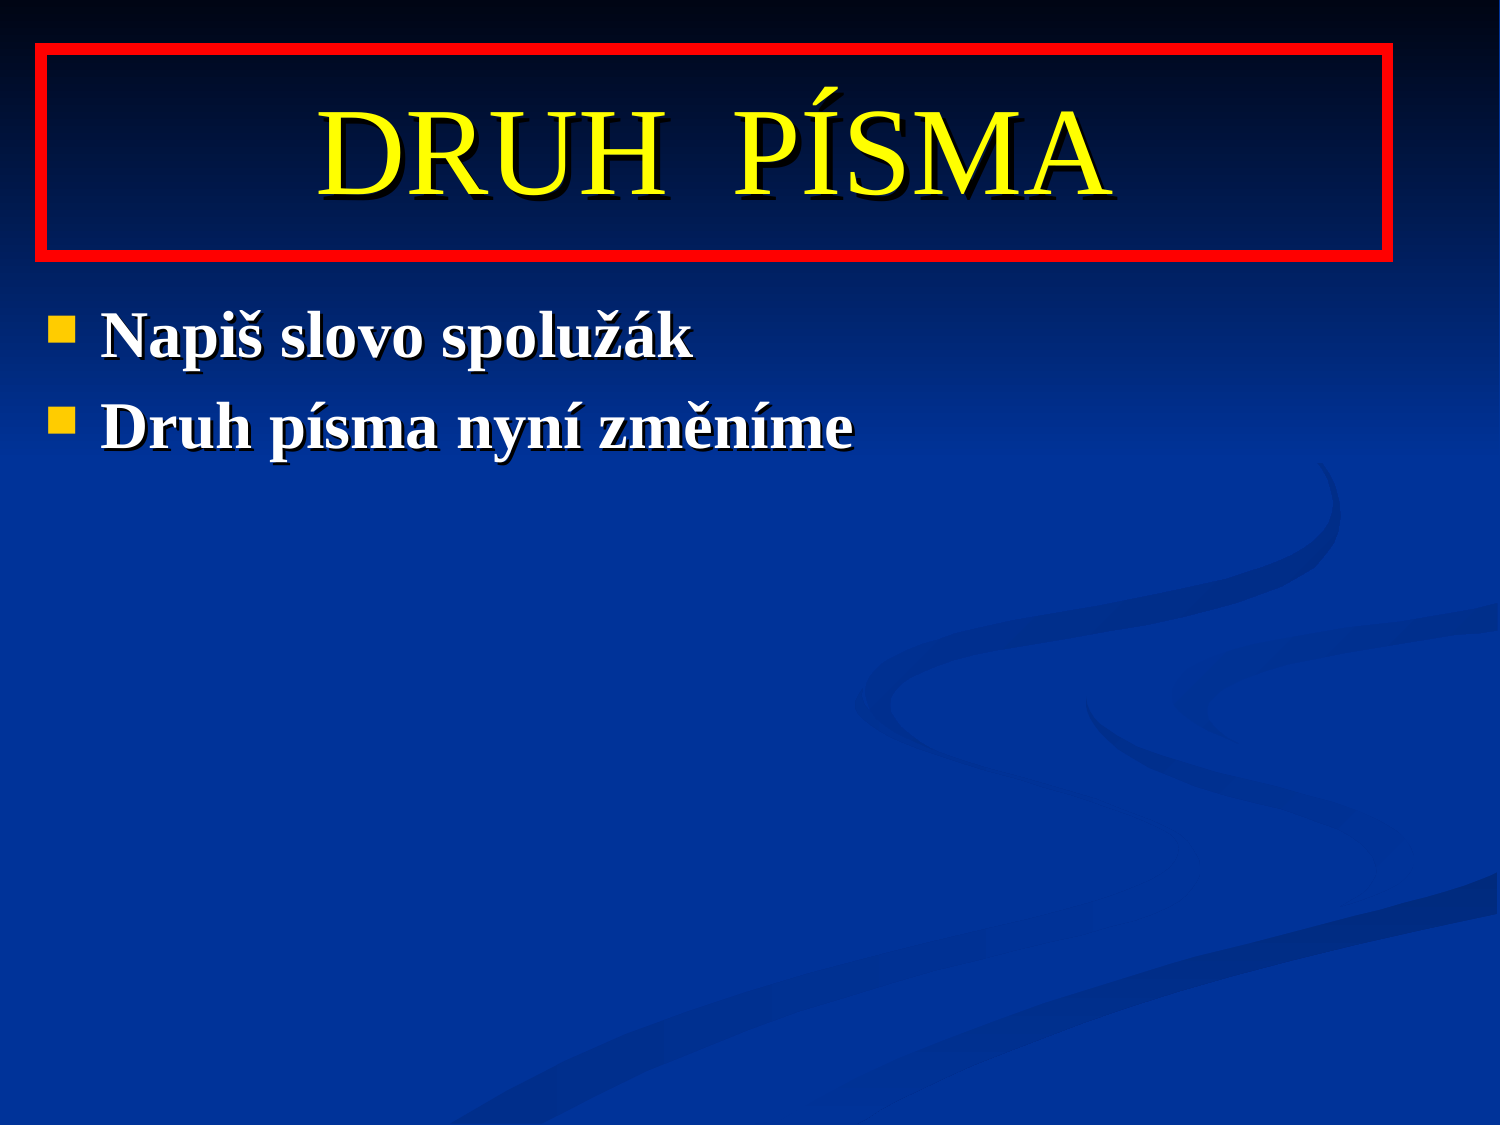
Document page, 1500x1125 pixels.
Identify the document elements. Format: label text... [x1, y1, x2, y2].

title DRUH PÍSMA [41, 49, 1388, 256]
list Napiš slovo spolužák Druh písma nyní změníme [29, 290, 1500, 1034]
